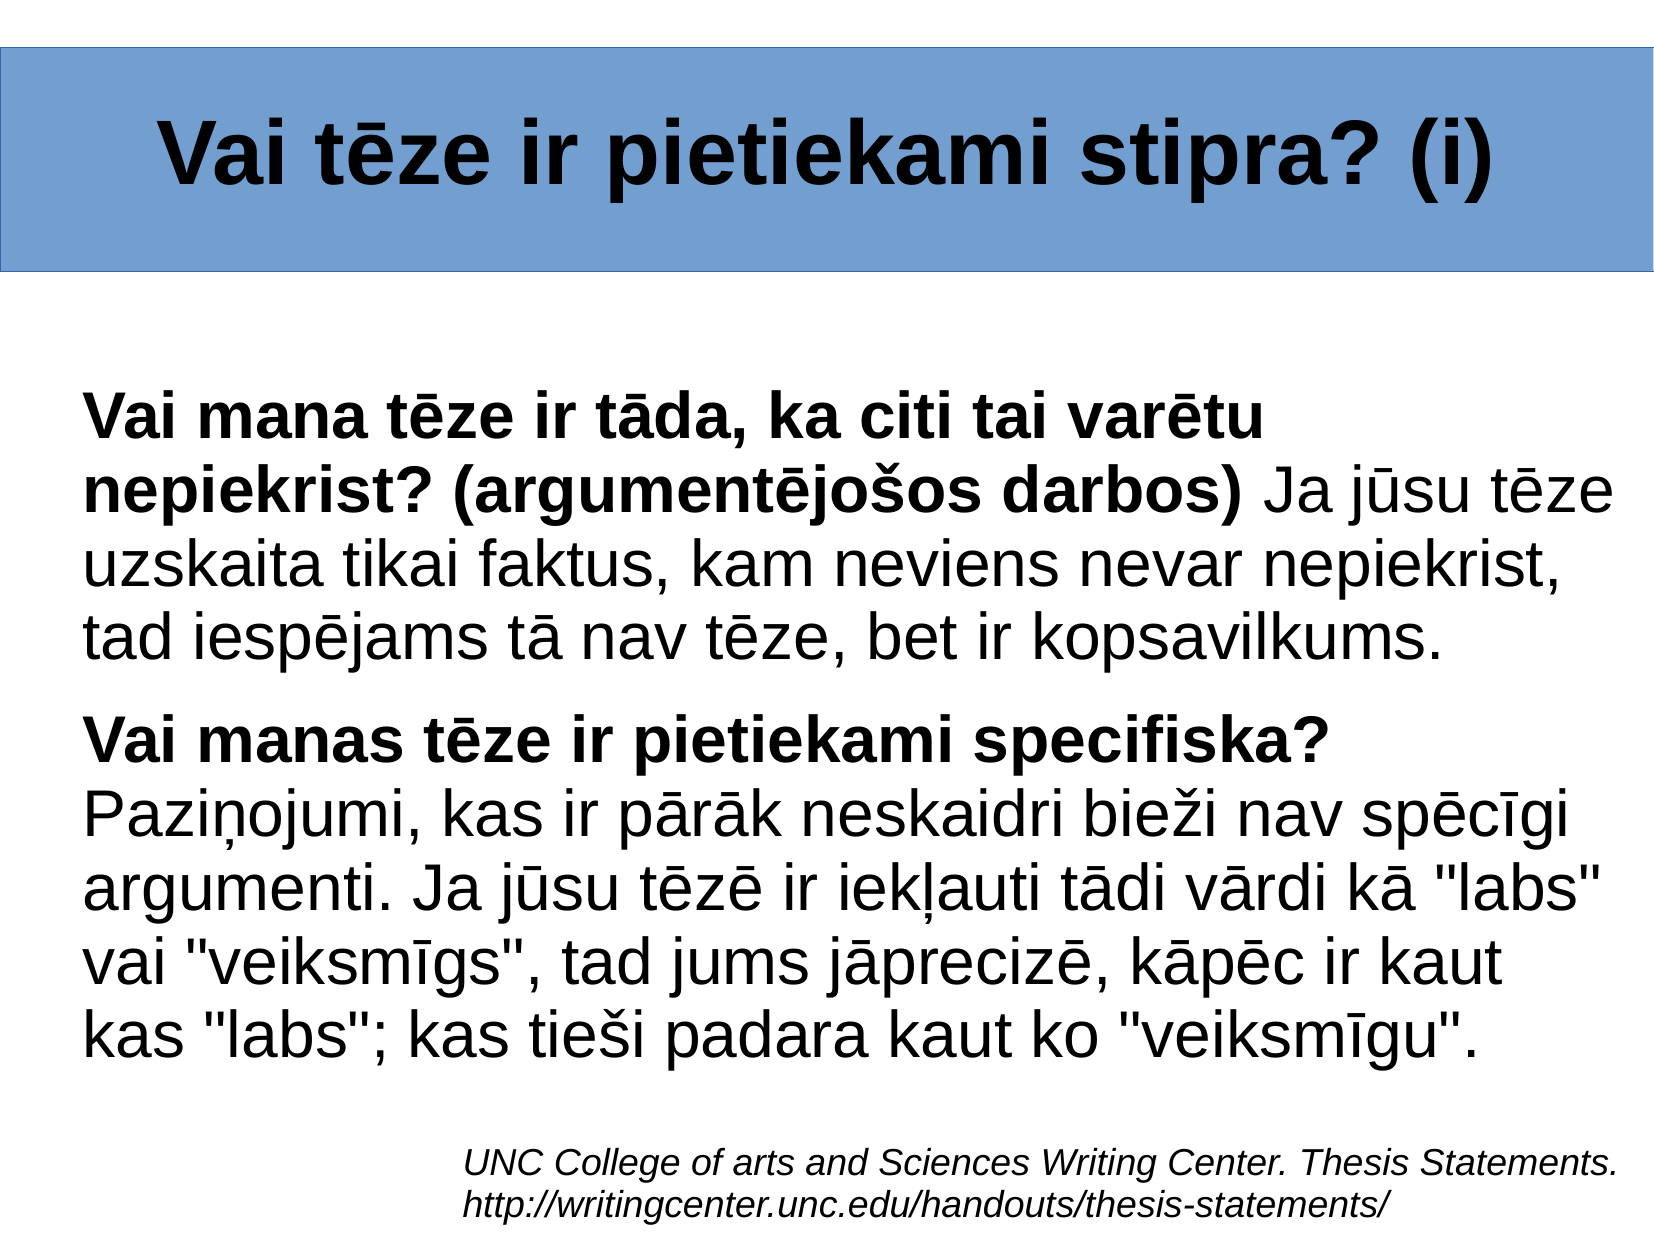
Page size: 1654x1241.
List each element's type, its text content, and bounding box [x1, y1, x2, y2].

text_box UNC College of arts and Sciences Writing Center. Thesis Statements. http://writingcenter.unc.edu/handouts/thesis-statements/ [447, 1133, 1646, 1233]
list Vai mana tēze ir tāda, ka citi tai varētu nepiekrist? (argumentējošos darbos) Ja jūsu tēze uzskaita tikai faktus, kam neviens nevar nepiekrist, tad iespējams tā nav tēze, bet ir kopsavilkums. Vai manas tēze ir pietiekami specifiska? Paziņojumi, kas ir pārāk neskaidri bieži nav spēcīgi argumenti. Ja jūsu tēzē ir iekļauti tādi vārdi kā "labs" vai "veiksmīgs", tad jums jāprecizē, kāpēc ir kaut kas "labs"; kas tieši padara kaut ko "veiksmīgu". [82, 378, 1619, 1099]
text_box [0, 47, 1654, 272]
title Vai tēze ir pietiekami stipra? (i) [82, 49, 1571, 257]
